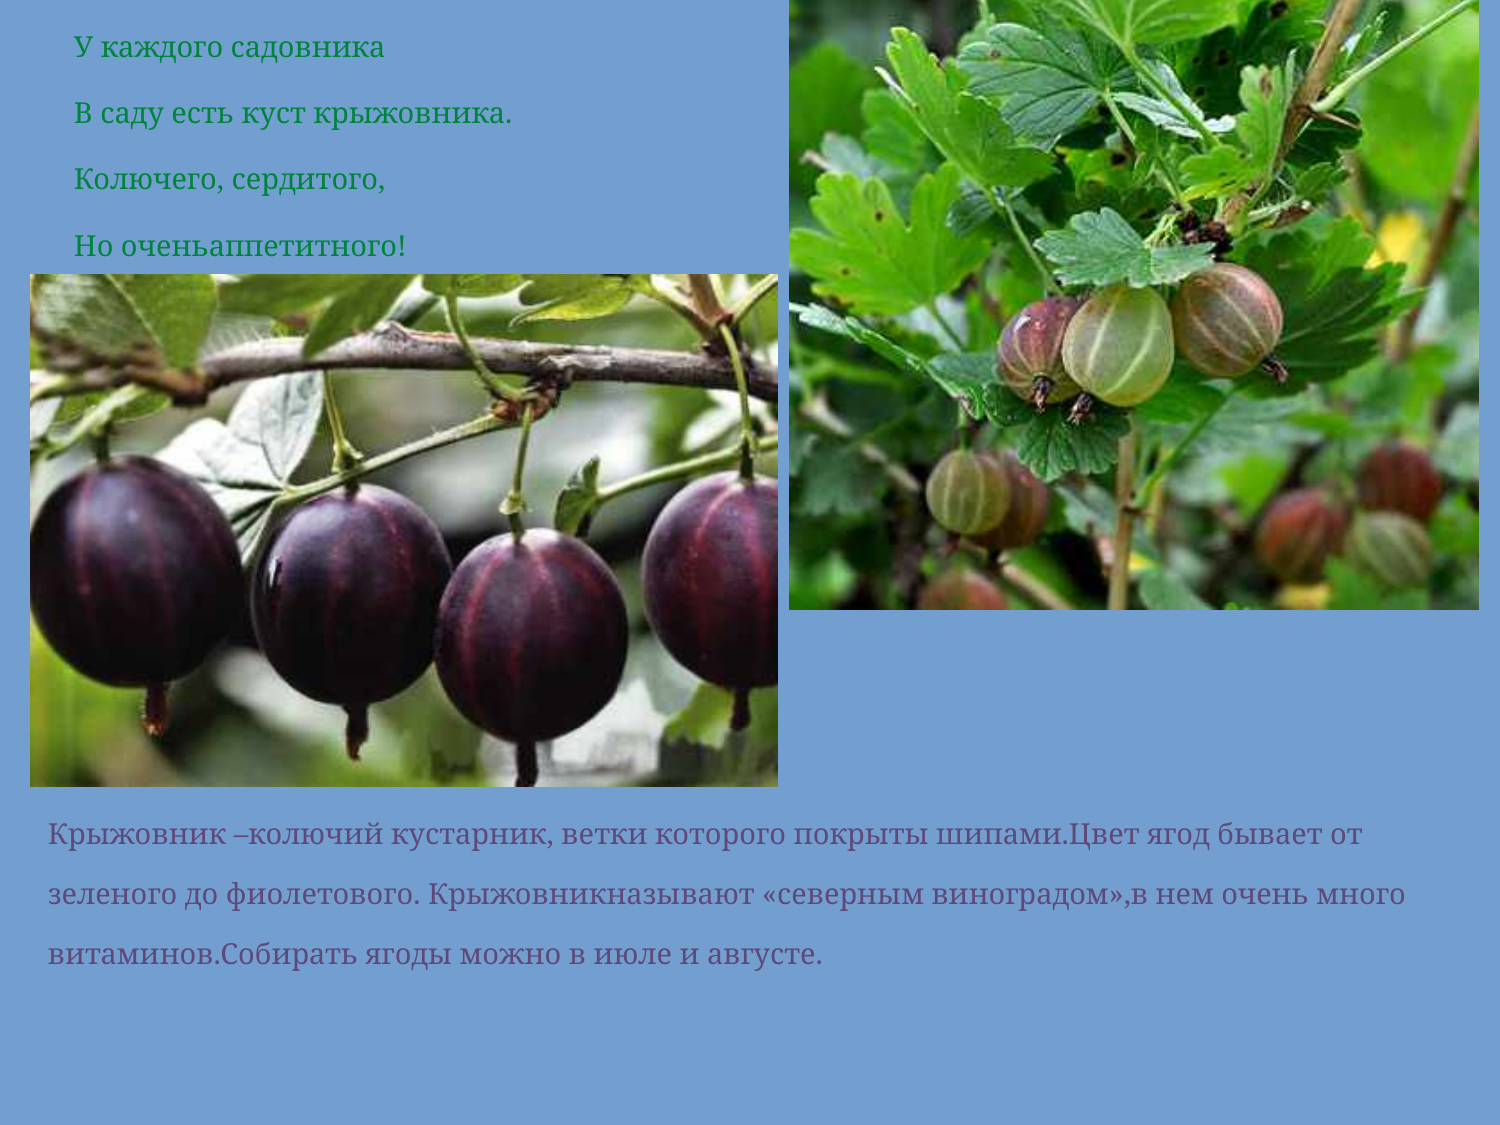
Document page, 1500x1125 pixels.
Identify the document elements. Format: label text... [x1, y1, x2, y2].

picture [789, 0, 1479, 610]
list У каждого садовника В саду есть куст крыжовника. Колючего, сердитого, Но оченьаппетитного! [41, 0, 789, 279]
picture [30, 274, 778, 787]
text_box Крыжовник –колючий кустарник, ветки которого покрыты шипами.Цвет ягод бывает от зеленого до фиолетового. Крыжовникназывают «северным виноградом»,в нем очень много витаминов.Собирать ягоды можно в июле и августе. [33, 786, 1475, 982]
